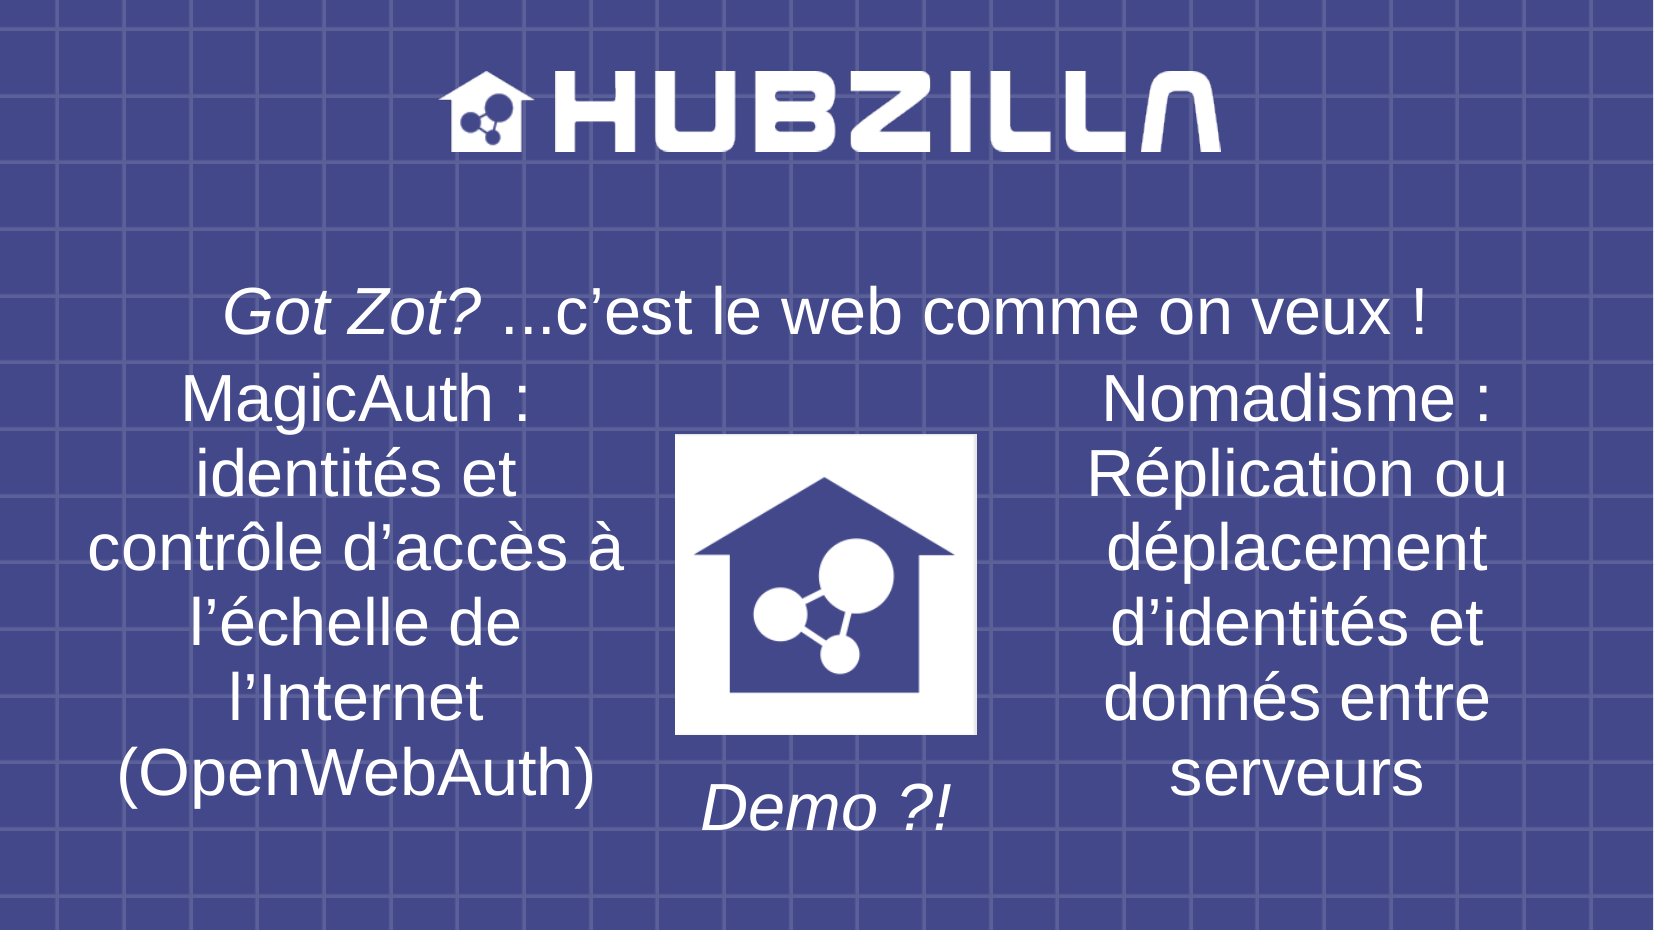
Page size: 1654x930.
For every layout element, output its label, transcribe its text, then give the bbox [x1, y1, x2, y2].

text_box Demo ?! [82, 713, 1571, 902]
text_box Got Zot? ...c’est le web comme on veux ! [82, 217, 1571, 406]
text_box Nomadisme : Réplication ou déplacement d’identités et donnés entre serveurs [1020, 397, 1576, 773]
subtitle MagicAuth : identités et contrôle d’accès à l’échelle de l’Internet (OpenWebAuth) [82, 406, 631, 713]
picture [0, 0, 1654, 930]
